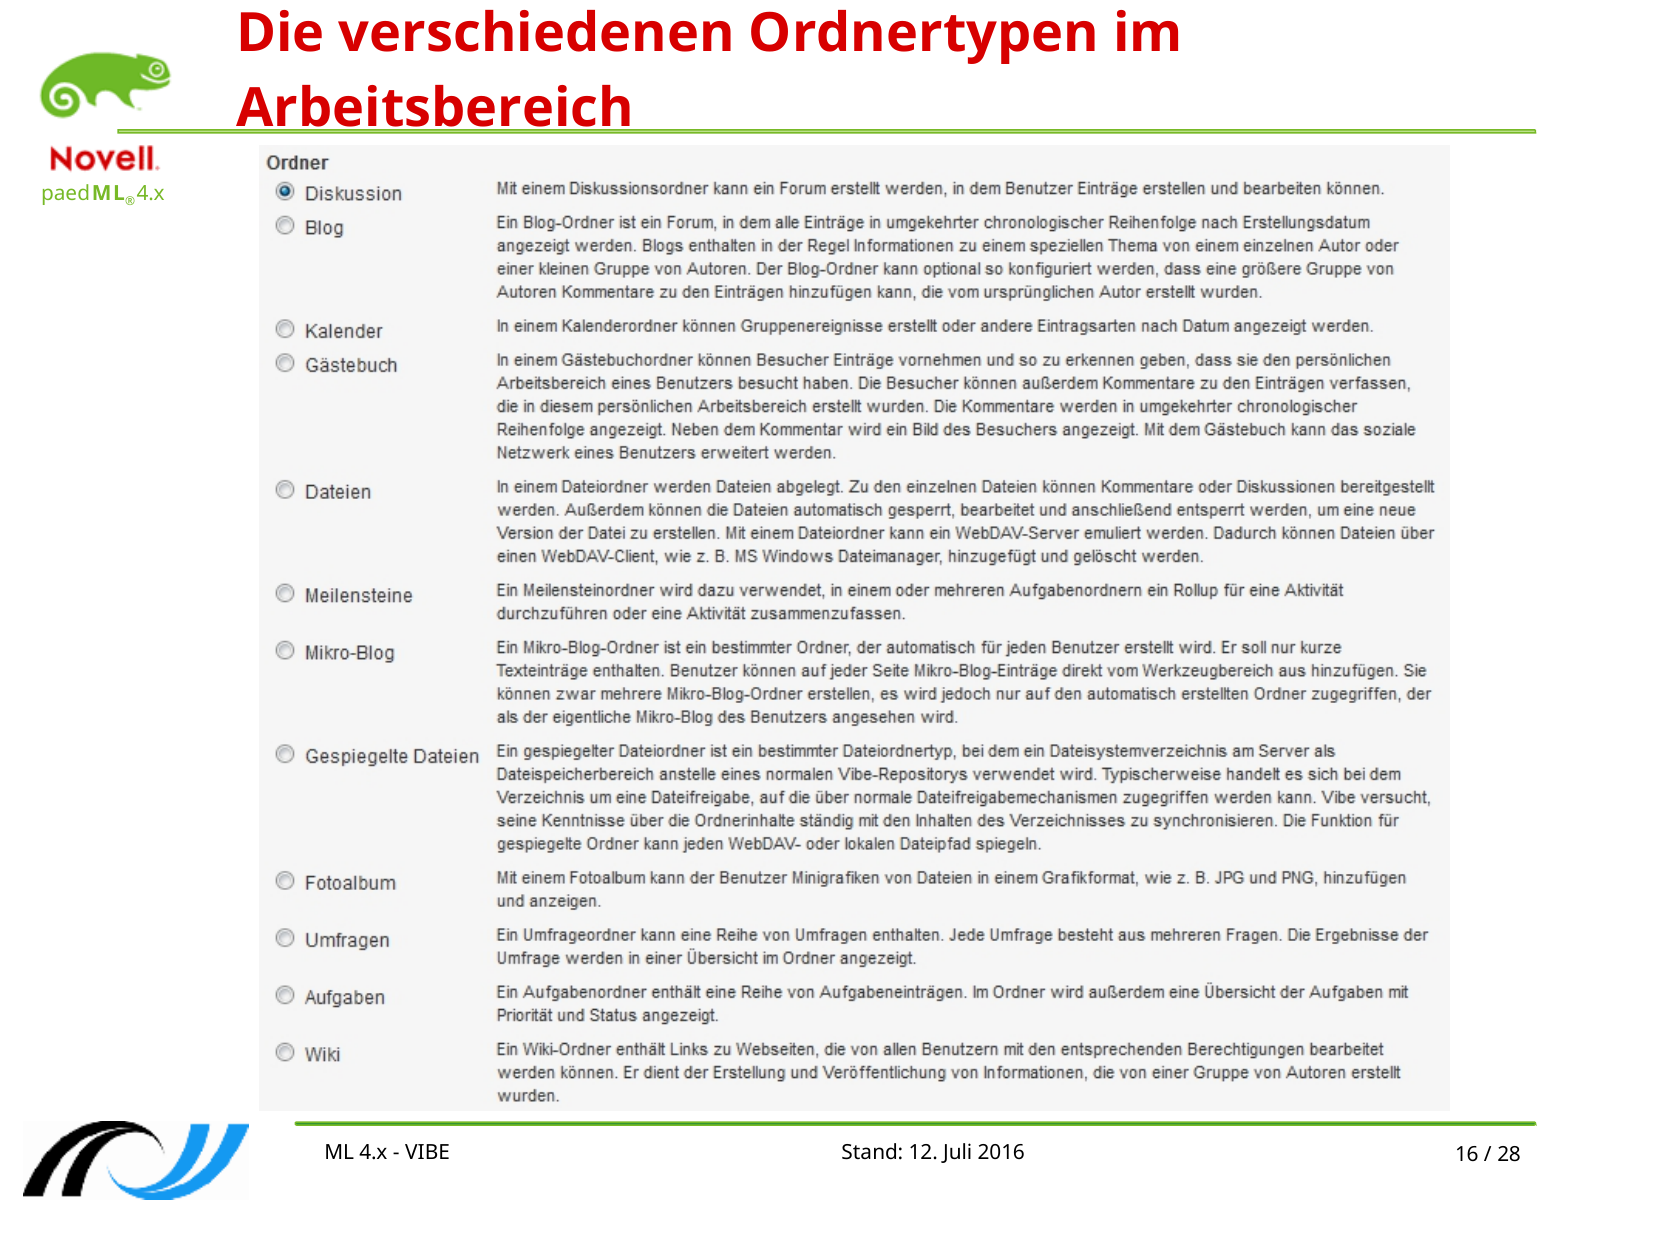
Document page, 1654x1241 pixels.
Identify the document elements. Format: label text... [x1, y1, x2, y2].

picture [259, 145, 1450, 1111]
title Die verschiedenen Ordnertypen im Arbeitsbereich [236, 2, 1536, 134]
picture [26, 35, 184, 193]
picture [23, 1121, 249, 1200]
